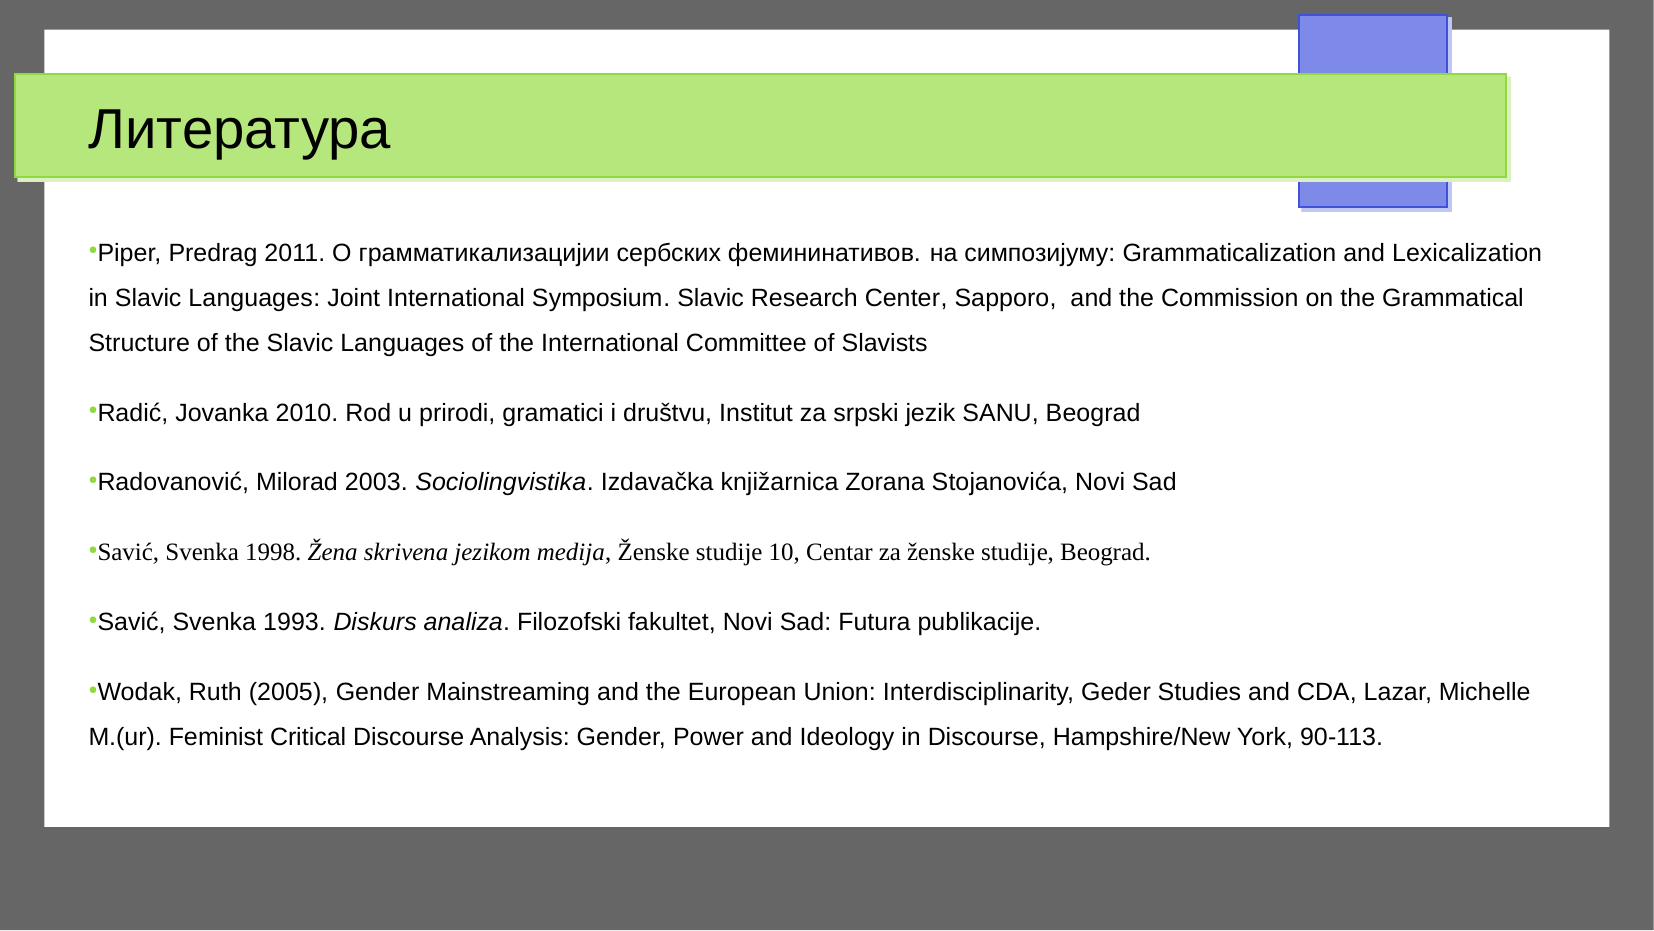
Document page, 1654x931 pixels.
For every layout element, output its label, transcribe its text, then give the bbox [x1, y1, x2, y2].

list Piper, Predrag 2011. О грамматикализацијии сербских фемининативов. на симпозијуму: Grammaticalization and Lexicalization in Slavic Languages: Joint International Symposium. Slavic Research Center, Sapporo, and the Commission on the Grammatical Structure of the Slavic Languages of the International Committee of Slavists Radić, Jovanka 2010. Rod u prirodi, gramatici i društvu, Institut za srpski jezik SANU, Beograd Radovanović, Milorad 2003. Sociolingvistika. Izdavačka knjižarnica Zorana Stojanovića, Novi Sad Savić, Svenka 1998. Žena skrivena jezikom medija, Ženske studije 10, Centar za ženske studije, Beograd. Savić, Svenka 1993. Diskurs analiza. Filozofski fakultet, Novi Sad: Futura publikacije. Wodak, Ruth (2005), Gender Mainstreaming and the European Union: Interdisciplinarity, Geder Studies and CDA, Lazar, Michelle M.(ur). Feminist Critical Discourse Analysis: Gender, Power and Ideology in Discourse, Hampshire/New York, 90-113. [88, 221, 1565, 813]
title Литература [88, 73, 1506, 178]
